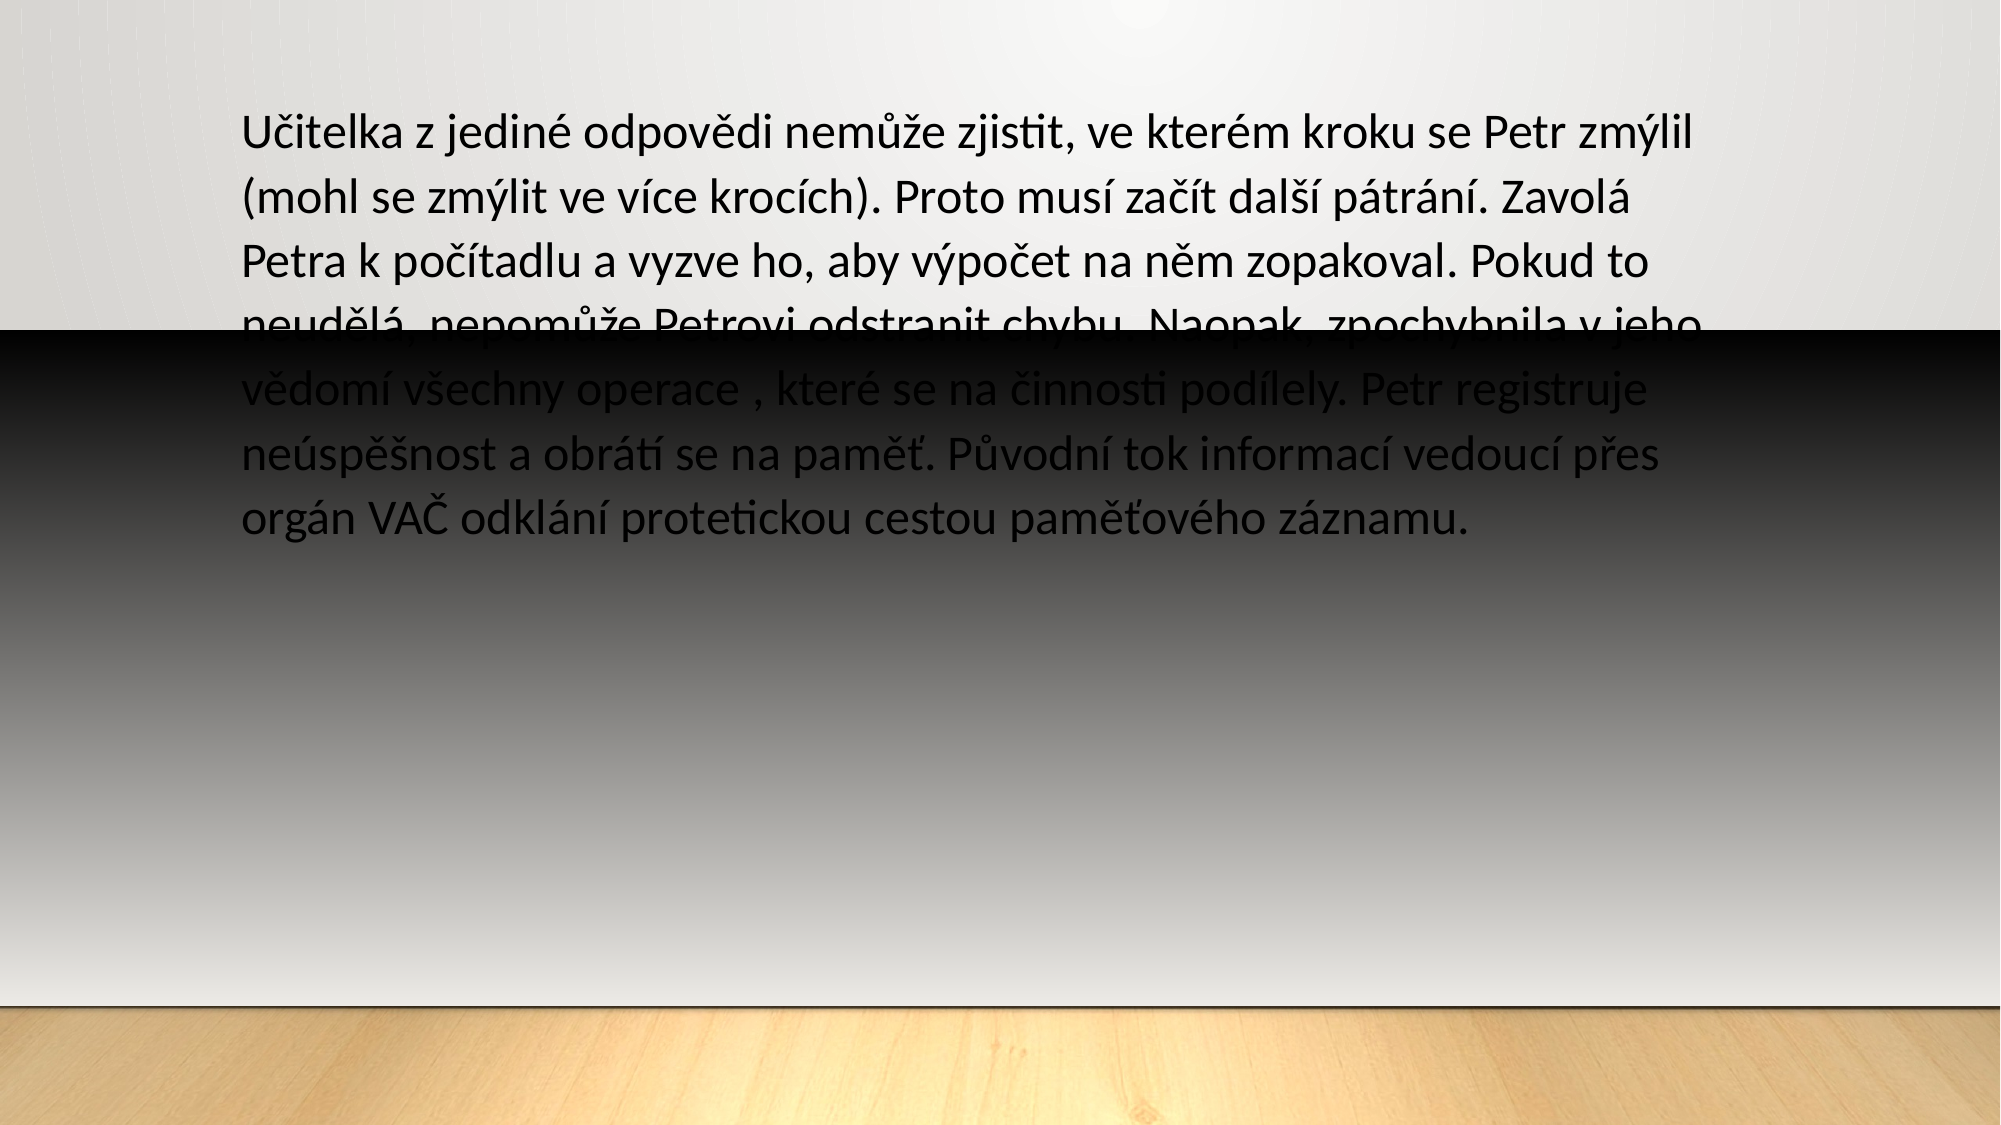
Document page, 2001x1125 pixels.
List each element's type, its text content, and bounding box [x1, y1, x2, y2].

text_box Učitelka z jediné odpovědi nemůže zjistit, ve kterém kroku se Petr zmýlil (mohl se zmýlit ve více krocích). Proto musí začít další pátrání. Zavolá Petra k počítadlu a vyzve ho, aby výpočet na něm zopakoval. Pokud to neudělá, nepomůže Petrovi odstranit chybu. Naopak, zpochybnila v jeho vědomí všechny operace , které se na činnosti podílely. Petr registruje neúspěšnost a obrátí se na paměť. Původní tok informací vedoucí přes orgán VAČ odklání protetickou cestou paměťového záznamu. [151, 87, 1758, 554]
